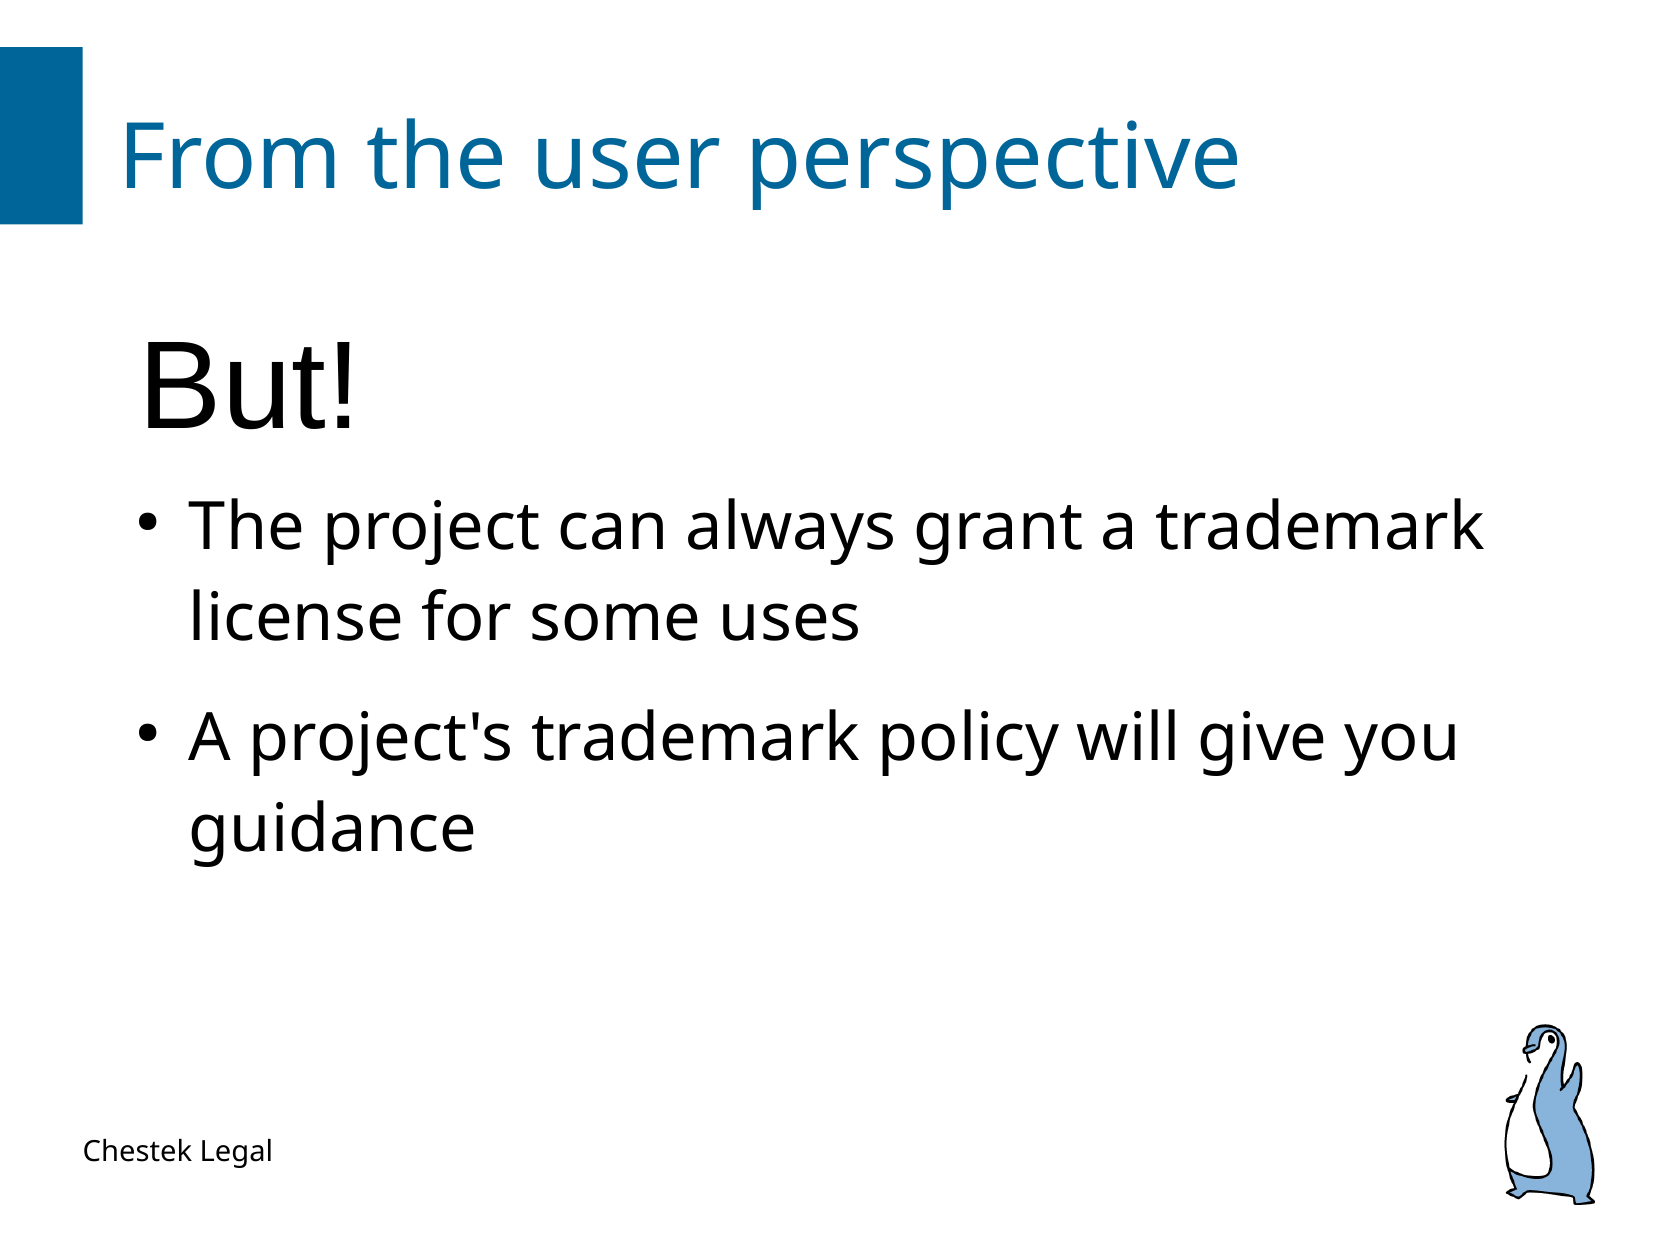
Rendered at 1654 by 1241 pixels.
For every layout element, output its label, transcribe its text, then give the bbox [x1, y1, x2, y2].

picture [1497, 1024, 1595, 1205]
text_box But! [124, 307, 414, 603]
title From the user perspective [118, 99, 1571, 207]
list The project can always grant a trademark license for some uses A project's trademark policy will give you guidance [118, 478, 1536, 886]
